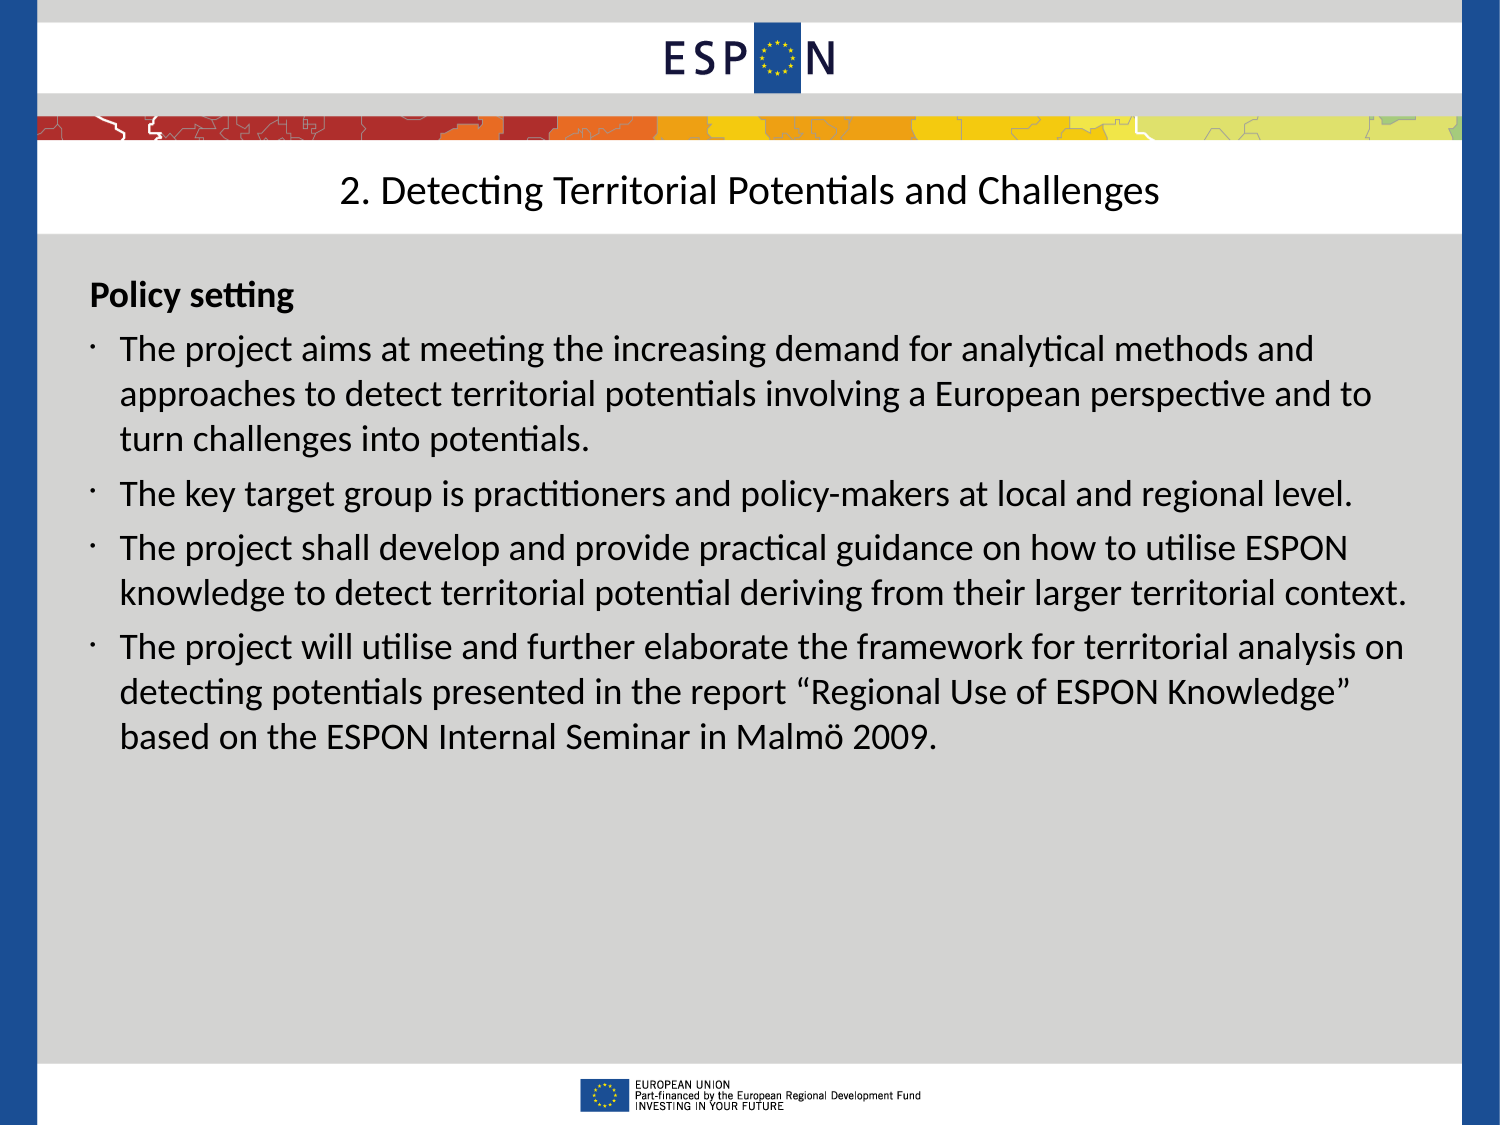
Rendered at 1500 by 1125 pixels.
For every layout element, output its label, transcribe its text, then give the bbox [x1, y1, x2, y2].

text_box 2. Detecting Territorial Potentials and Challenges [37, 149, 1463, 225]
text_box Policy setting The project aims at meeting the increasing demand for analytical methods and approaches to detect territorial potentials involving a European perspective and to turn challenges into potentials. The key target group is practitioners and policy-makers at local and regional level. The project shall develop and provide practical guidance on how to utilise ESPON knowledge to detect territorial potential deriving from their larger territorial context. The project will utilise and further elaborate the framework for territorial analysis on detecting potentials presented in the report “Regional Use of ESPON Knowledge” based on the ESPON Internal Seminar in Malmö 2009. [74, 262, 1438, 1088]
picture [0, 0, 1500, 1125]
